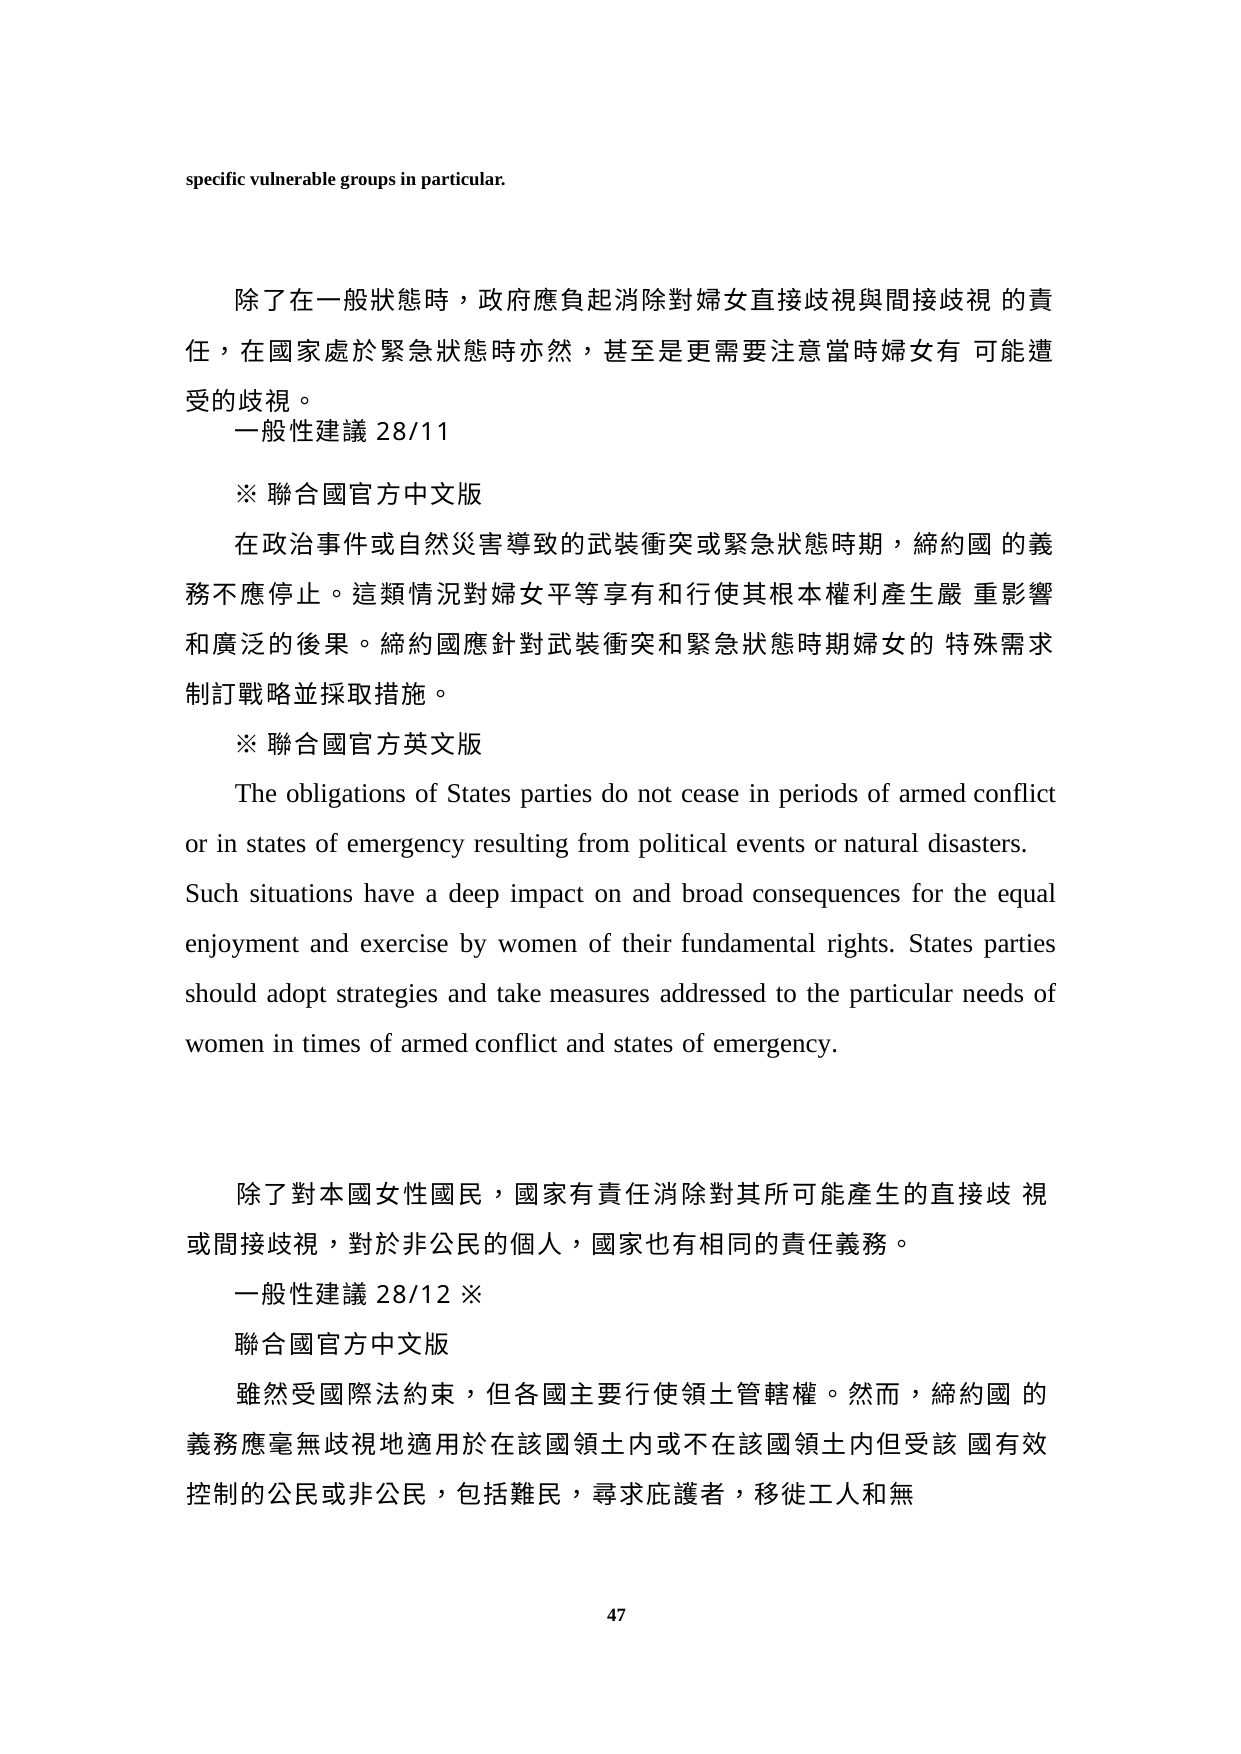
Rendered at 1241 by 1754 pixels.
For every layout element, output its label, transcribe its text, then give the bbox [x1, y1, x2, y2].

text_box specific vulnerable groups in particular. [186, 166, 652, 199]
text_box 除了對本國女性國民，國家有責任消除對其所可能產生的直接歧 視或間接歧視，對於非公民的個人，國家也有相同的責任義務。 一般性建議28/12 ※聯合國官方中文版 雖然受國際法約束，但各國主要行使領土管轄權。然而，締約國 的義務應毫無歧視地適用於在該國領土内或不在該國領土内但受該 國有效控制的公民或非公民，包括難民，尋求庇護者，移徙工人和無 [186, 1158, 1055, 1491]
text_box 除了在一般狀態時，政府應負起消除對婦女直接歧視與間接歧視 的責任，在國家處於緊急狀態時亦然，甚至是更需要注意當時婦女有 可能遭受的歧視。 一般性建議28/11 ※聯合國官方中文版 在政治事件或自然災害導致的武裝衝突或緊急狀態時期，締約國 的義務不應停止。這類情況對婦女平等享有和行使其根本權利產生嚴 重影響和廣泛的後果。締約國應針對武裝衝突和緊急狀態時期婦女的 特殊需求制訂戰略並採取措施。 ※聯合國官方英文版 The obligations of States parties do not cease in periods of armed conflict or in states of emergency resulting from political events or natural disasters. Such situations have a deep impact on and broad consequences for the equal enjoyment and exercise by women of their fundamental rights. States parties should adopt strategies and take measures addressed to the particular needs of women in times of armed conflict and states of emergency. [185, 265, 1056, 1099]
text_box 47 [607, 1603, 633, 1623]
